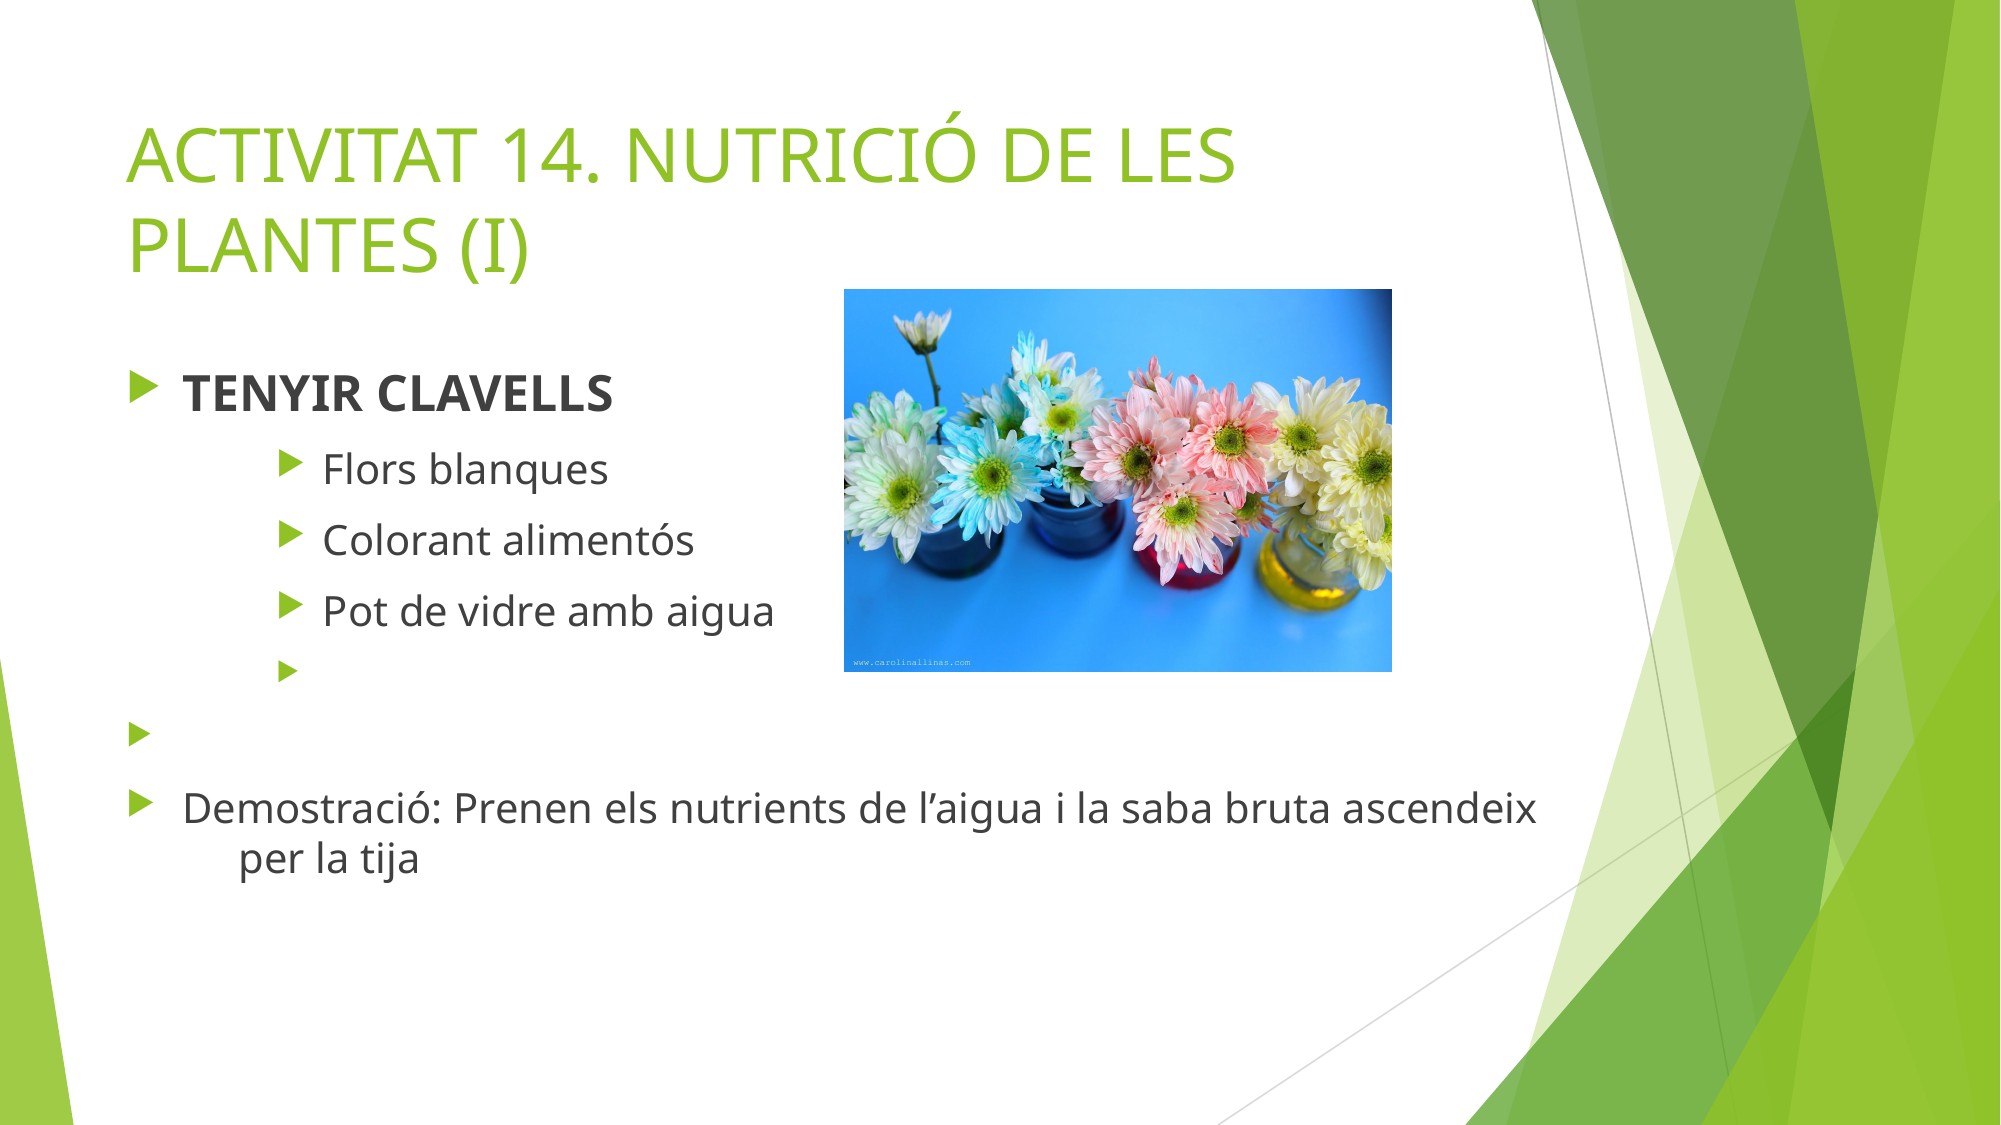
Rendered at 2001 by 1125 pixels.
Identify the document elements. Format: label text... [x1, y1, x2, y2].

title ACTIVITAT 14. NUTRICIÓ DE LES PLANTES (I) [111, 99, 1522, 317]
picture [844, 289, 1392, 672]
list TENYIR CLAVELLS Flors blanques Colorant alimentós Pot de vidre amb aigua Demostració: Prenen els nutrients de l’aigua i la saba bruta ascendeix per la tija [111, 354, 1621, 992]
